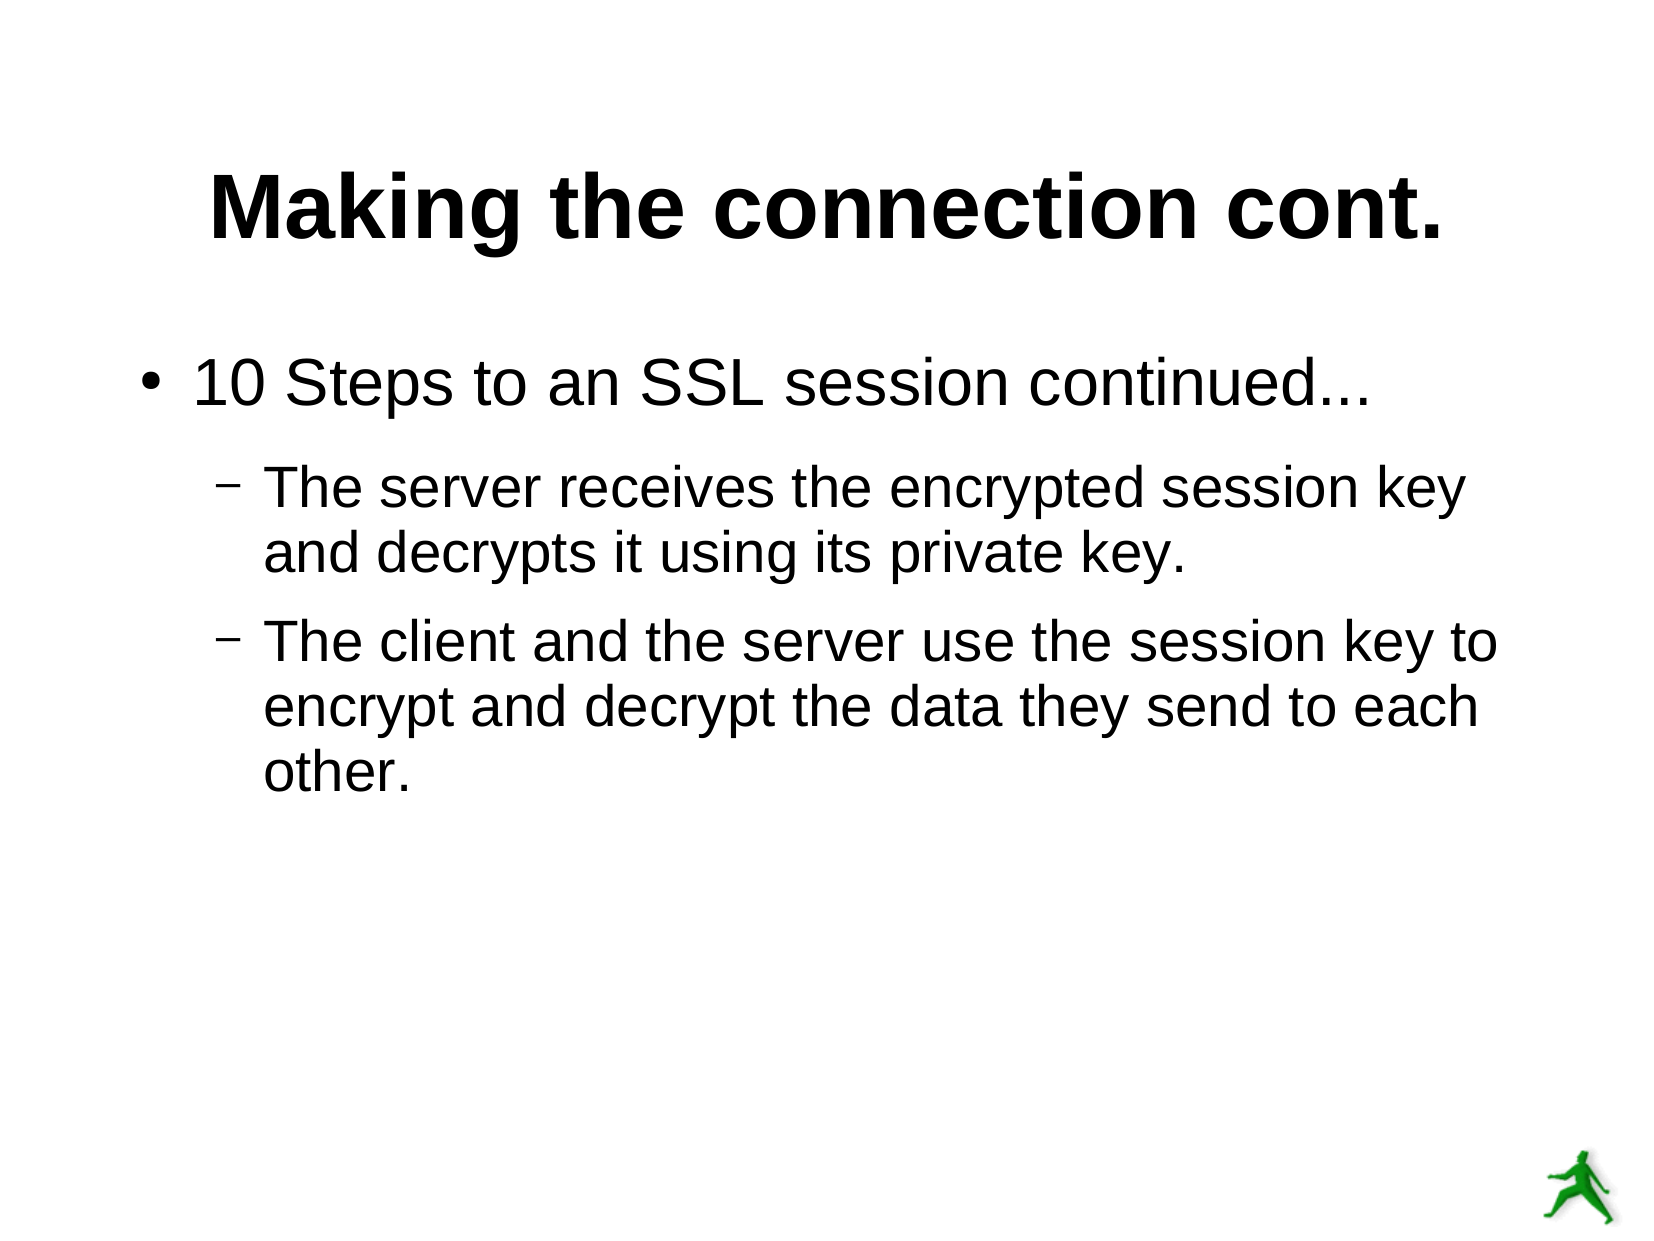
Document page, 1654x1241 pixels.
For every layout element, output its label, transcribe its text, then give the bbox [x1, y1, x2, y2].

title Making the connection cont. [121, 102, 1534, 311]
list 10 Steps to an SSL session continued... The server receives the encrypted session key and decrypts it using its private key. The client and the server use the session key to encrypt and decrypt the data they send to each other. [121, 344, 1574, 1136]
picture [1541, 1135, 1634, 1227]
